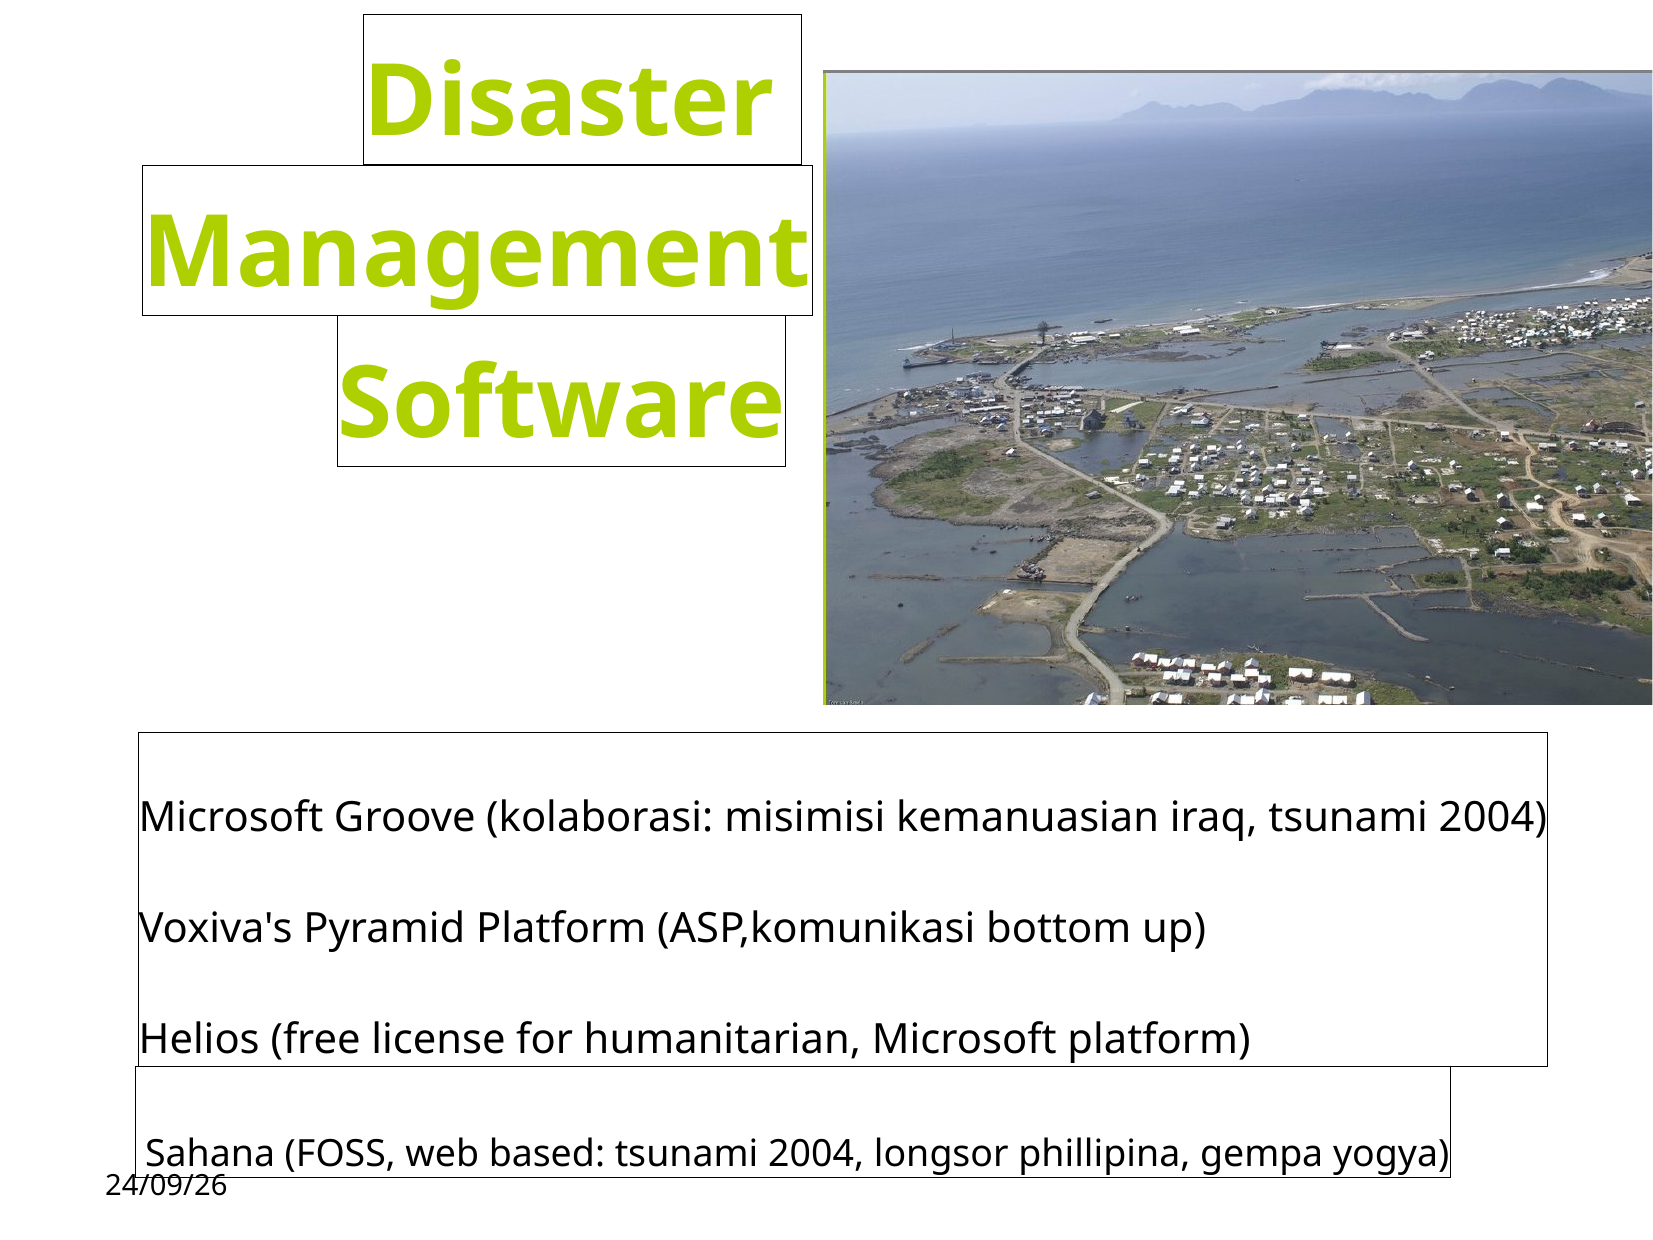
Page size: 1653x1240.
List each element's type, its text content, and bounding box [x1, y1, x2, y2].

text_box Sahana (FOSS, web based: tsunami 2004, longsor phillipina, gempa yogya) [135, 1066, 1451, 1178]
text_box Management [142, 165, 813, 316]
text_box Software [337, 315, 786, 467]
text_box Disaster [363, 14, 802, 165]
picture [823, 70, 1653, 705]
text_box Microsoft Groove (kolaborasi: misi­misi kemanuasian iraq, tsunami 2004) Voxiva's Pyramid Platform (ASP,komunikasi bottom up) Helios (free license for humanitarian, Microsoft platform) [138, 732, 1548, 1067]
